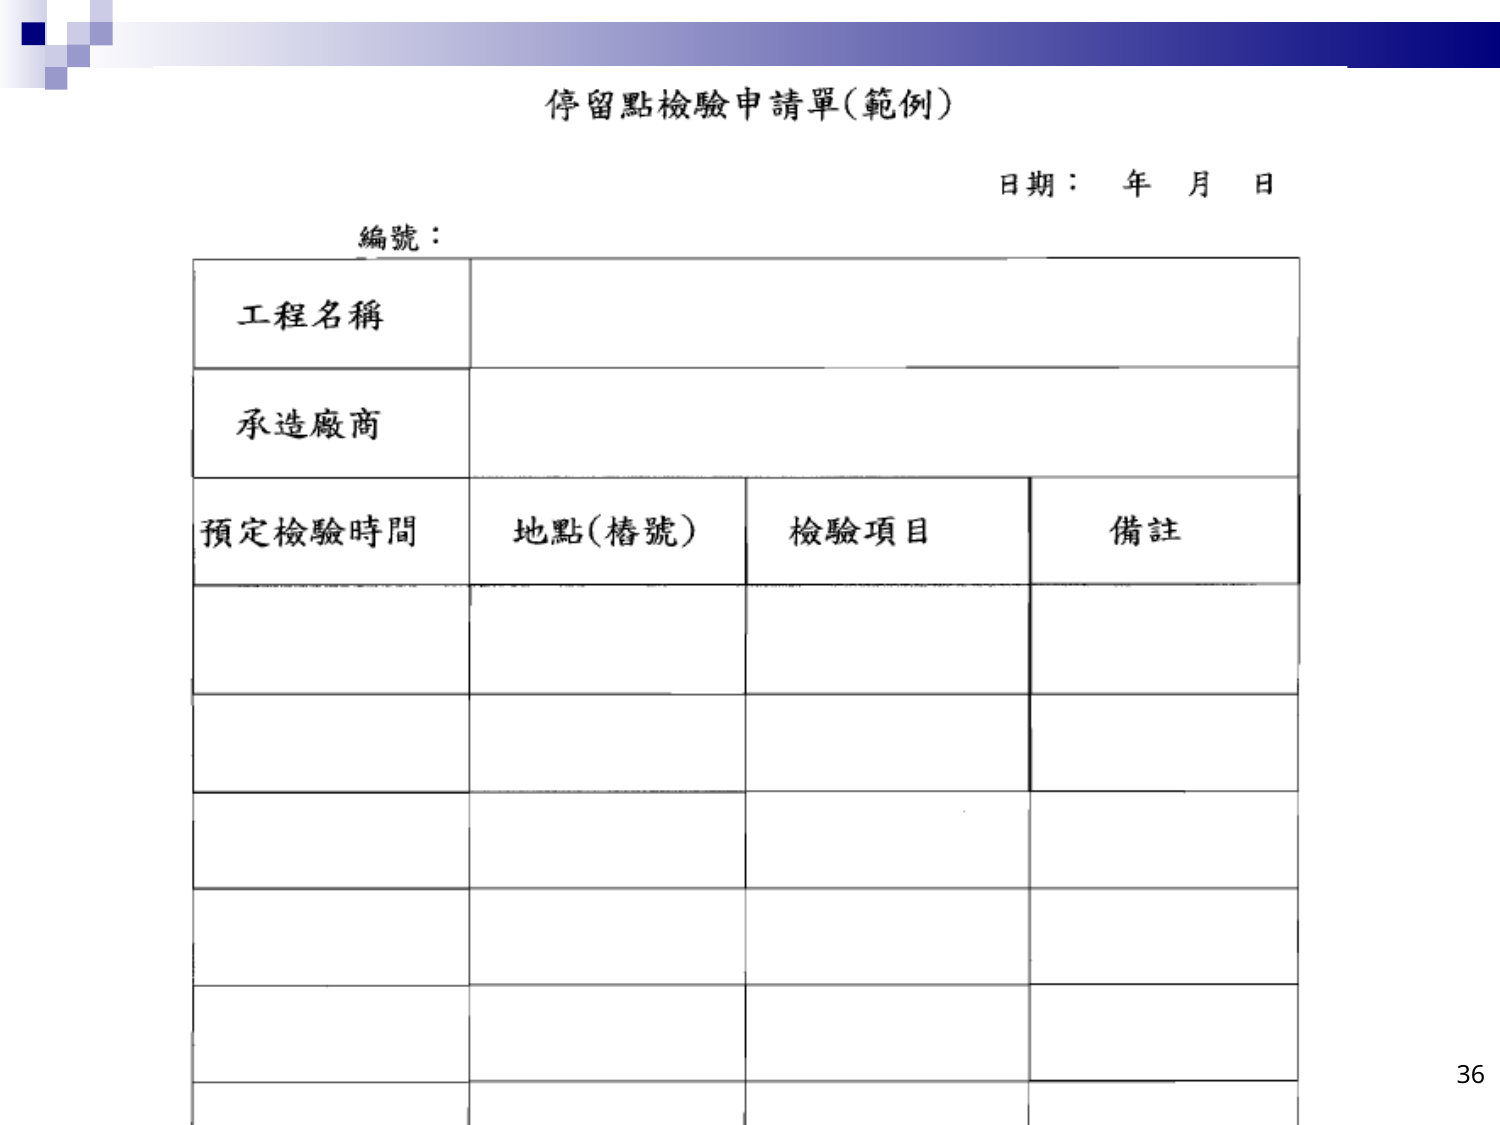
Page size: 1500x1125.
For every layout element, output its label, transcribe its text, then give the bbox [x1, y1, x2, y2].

picture [152, 66, 1348, 1125]
text_box <number> [1348, 1025, 1500, 1101]
